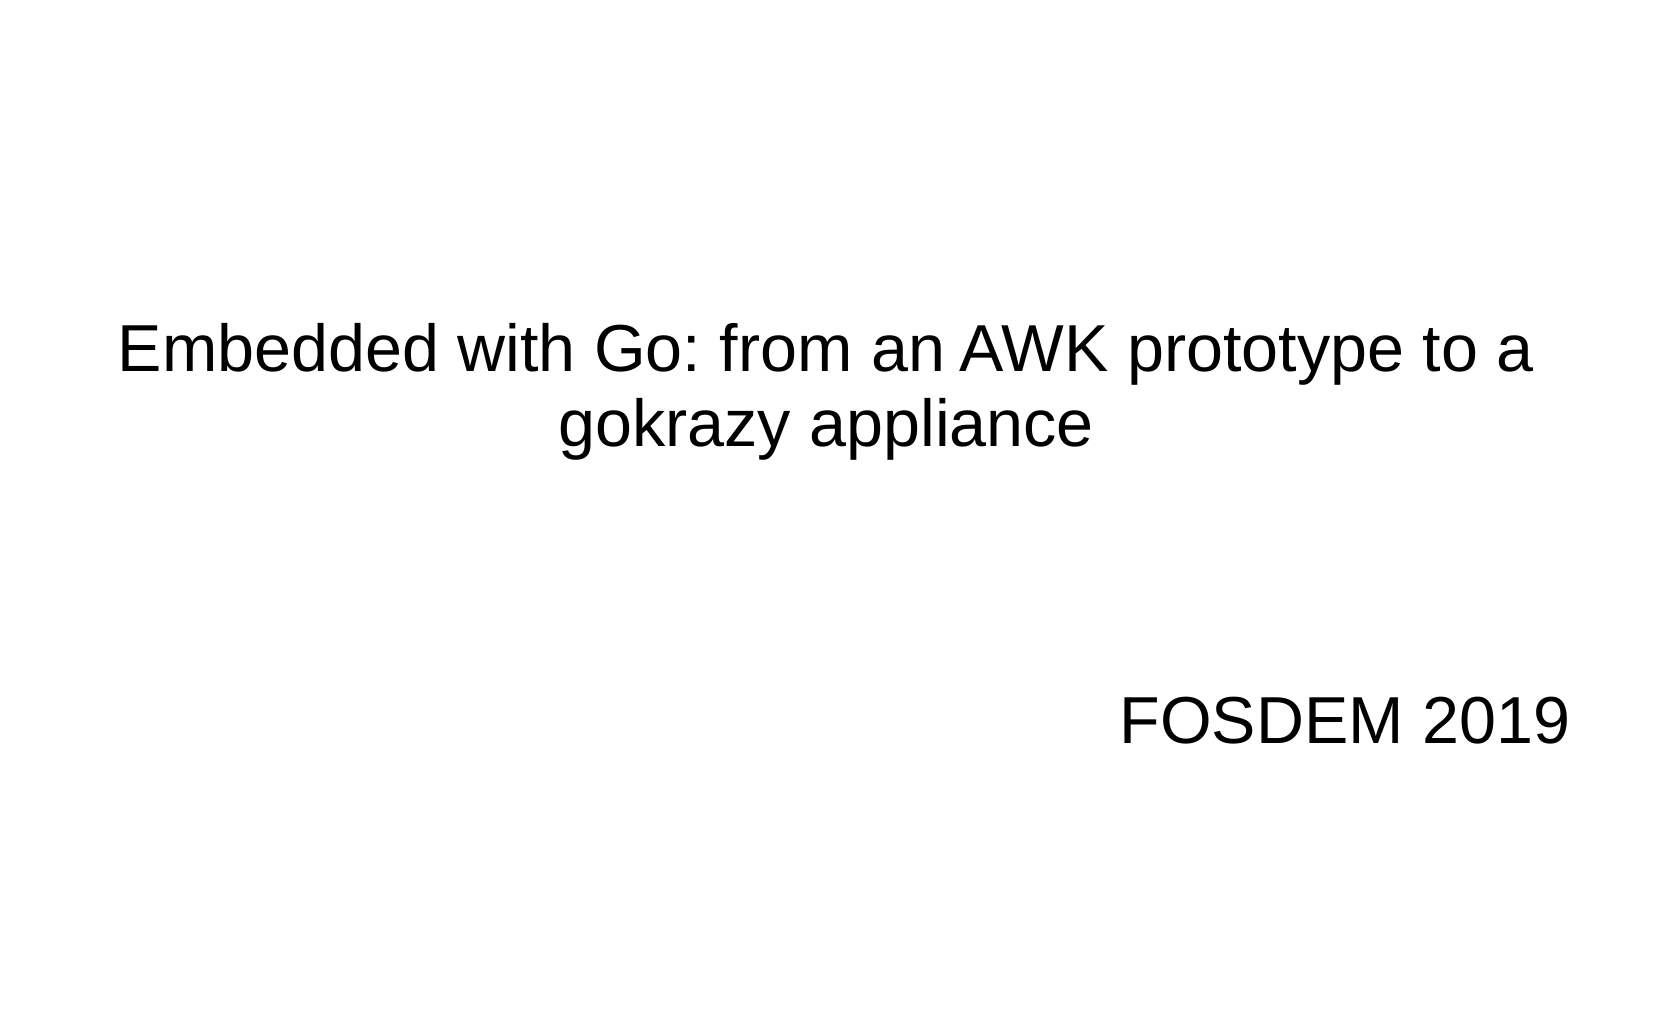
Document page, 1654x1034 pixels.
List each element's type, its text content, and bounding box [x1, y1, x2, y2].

subtitle Embedded with Go: from an AWK prototype to a gokrazy appliance FOSDEM 2019 [82, 137, 1571, 858]
